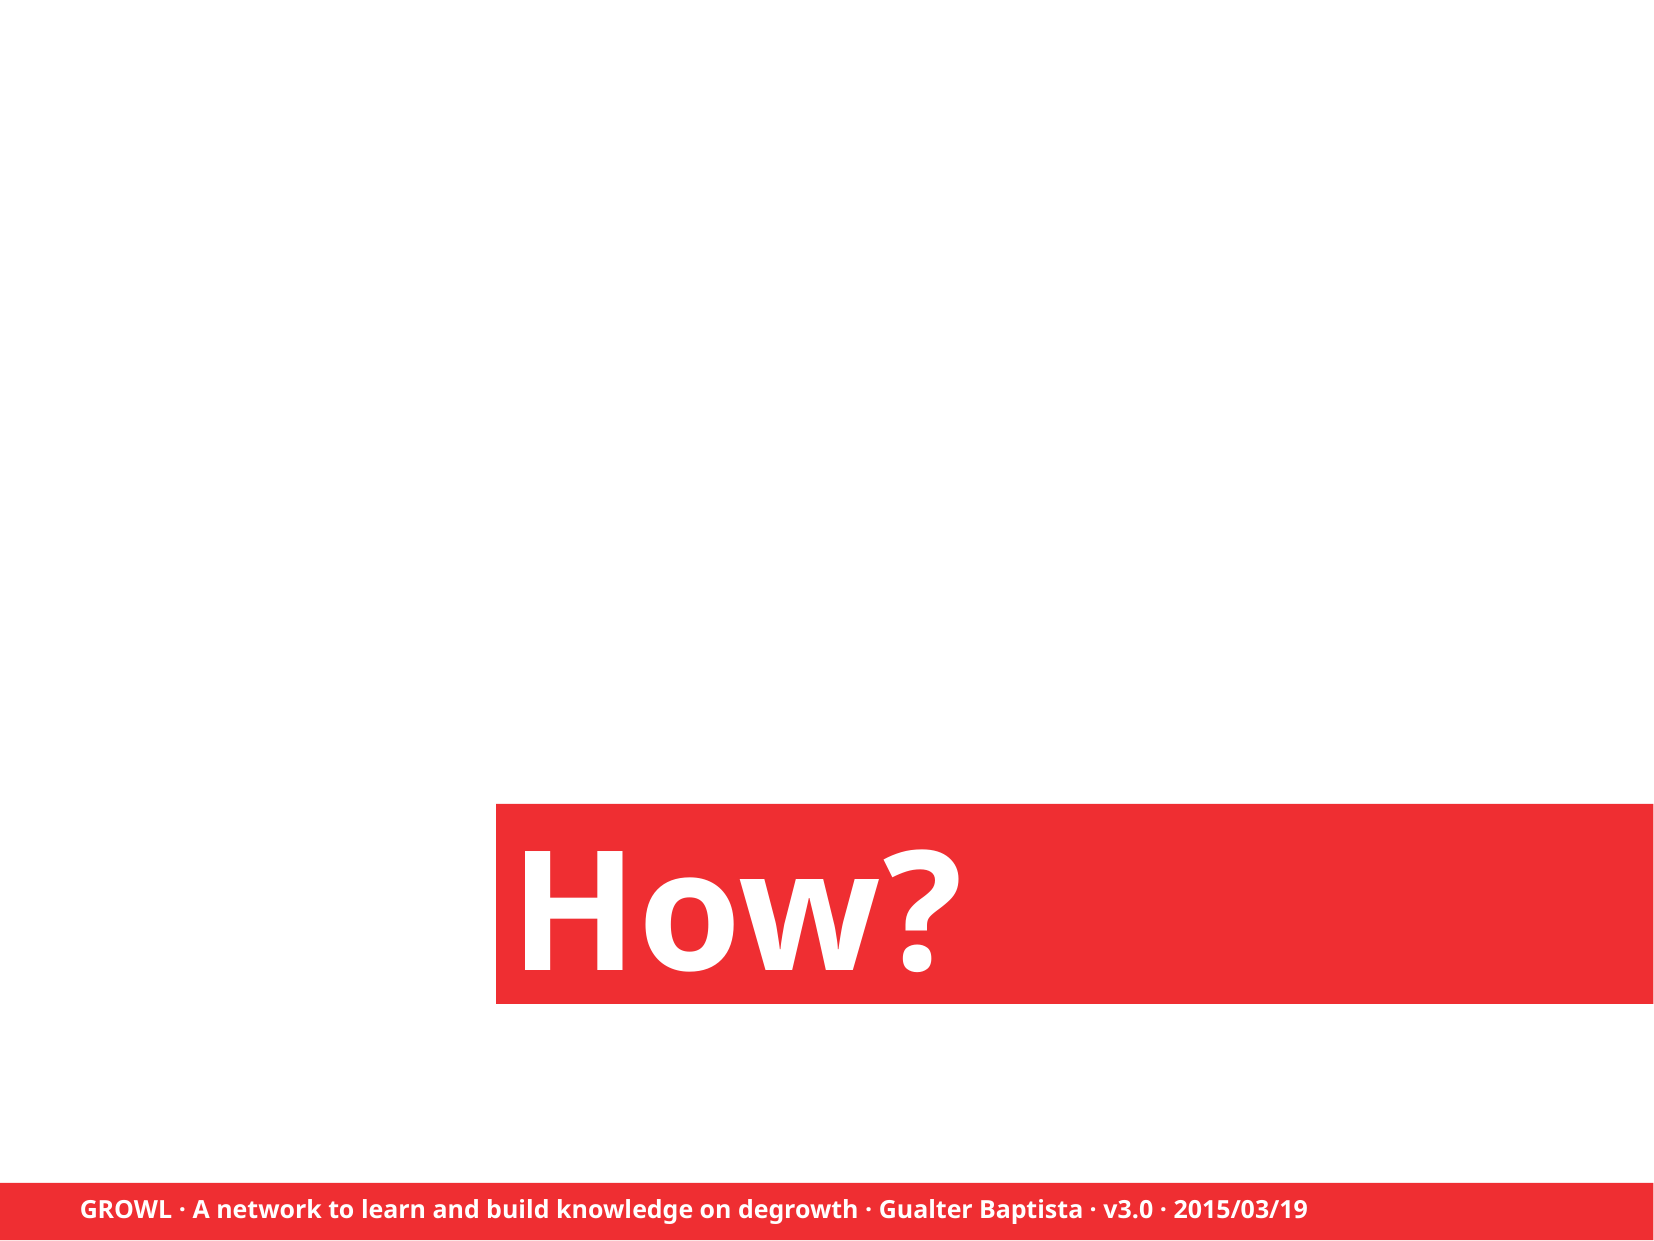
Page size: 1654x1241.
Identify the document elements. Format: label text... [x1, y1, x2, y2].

title How? [496, 803, 1654, 1004]
